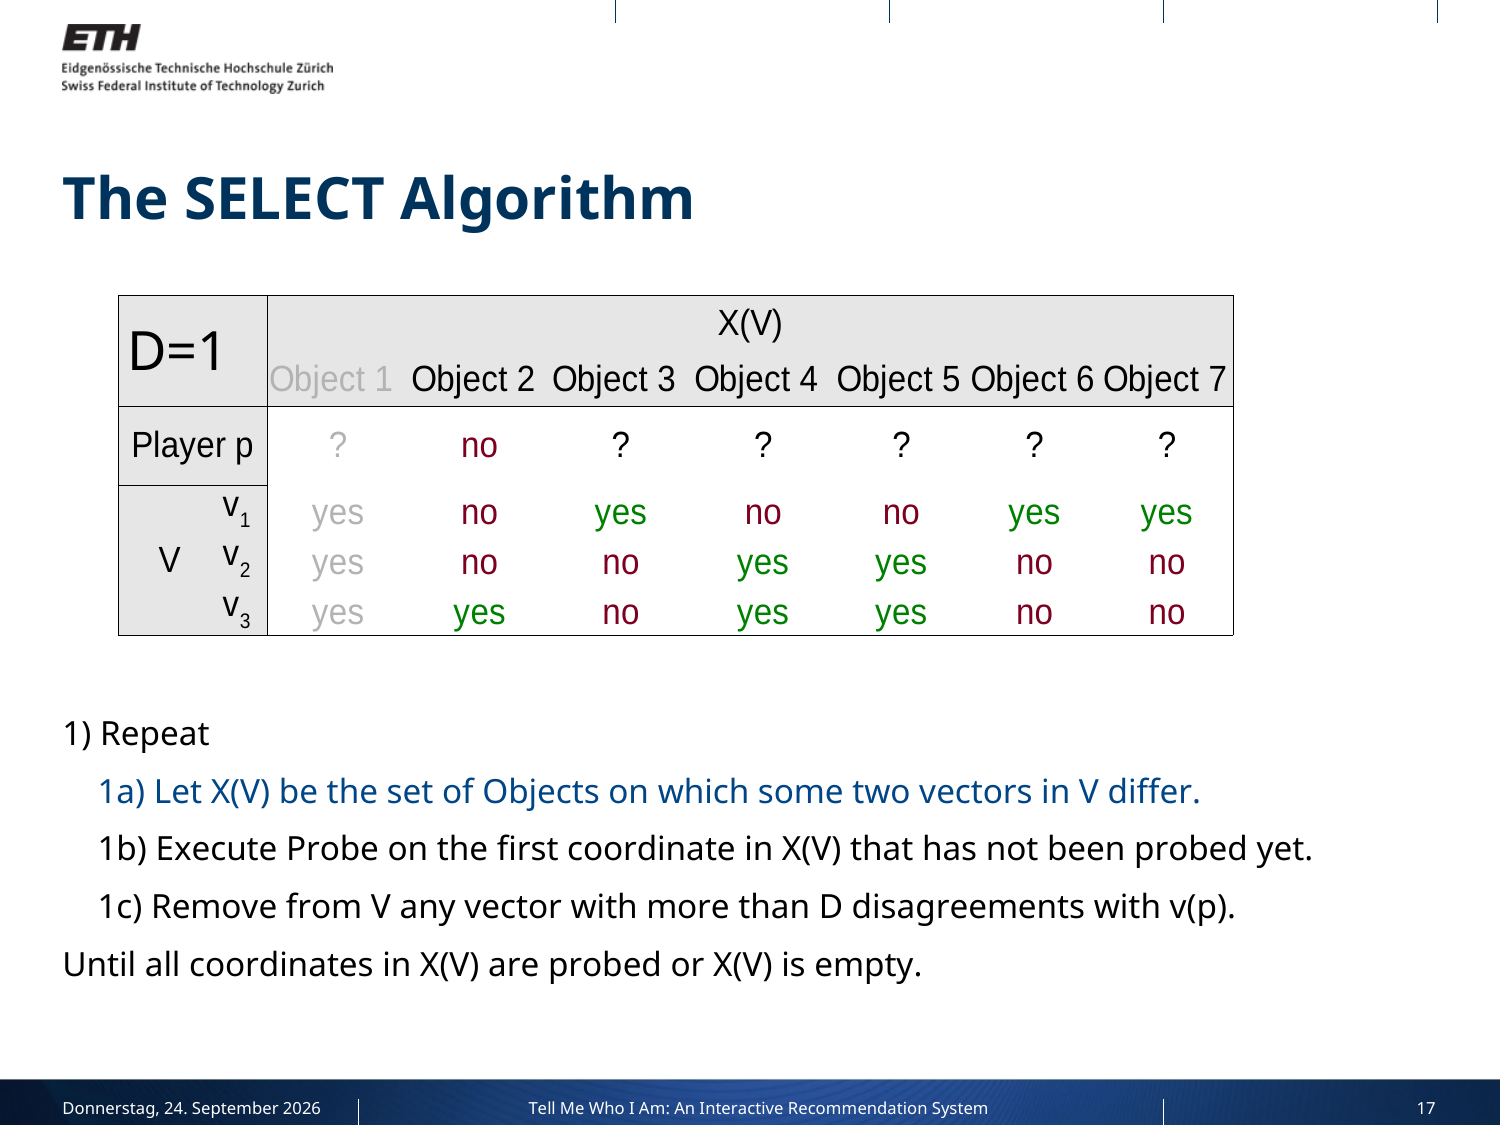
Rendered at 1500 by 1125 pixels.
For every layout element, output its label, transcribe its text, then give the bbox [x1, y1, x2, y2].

chart [118, 295, 1236, 638]
picture [62, 24, 333, 94]
list 1) Repeat 1a) Let X(V) be the set of Objects on which some two vectors in V differ. 1b) Execute Probe on the first coordinate in X(V) that has not been probed yet. 1c) Remove from V any vector with more than D disagreements with v(p). Until all coordinates in X(V) are probed or X(V) is empty. [62, 709, 1438, 1066]
picture [0, 1078, 1500, 1125]
text_box D=1 [112, 309, 264, 389]
title The SELECT Algorithm [62, 157, 1438, 296]
